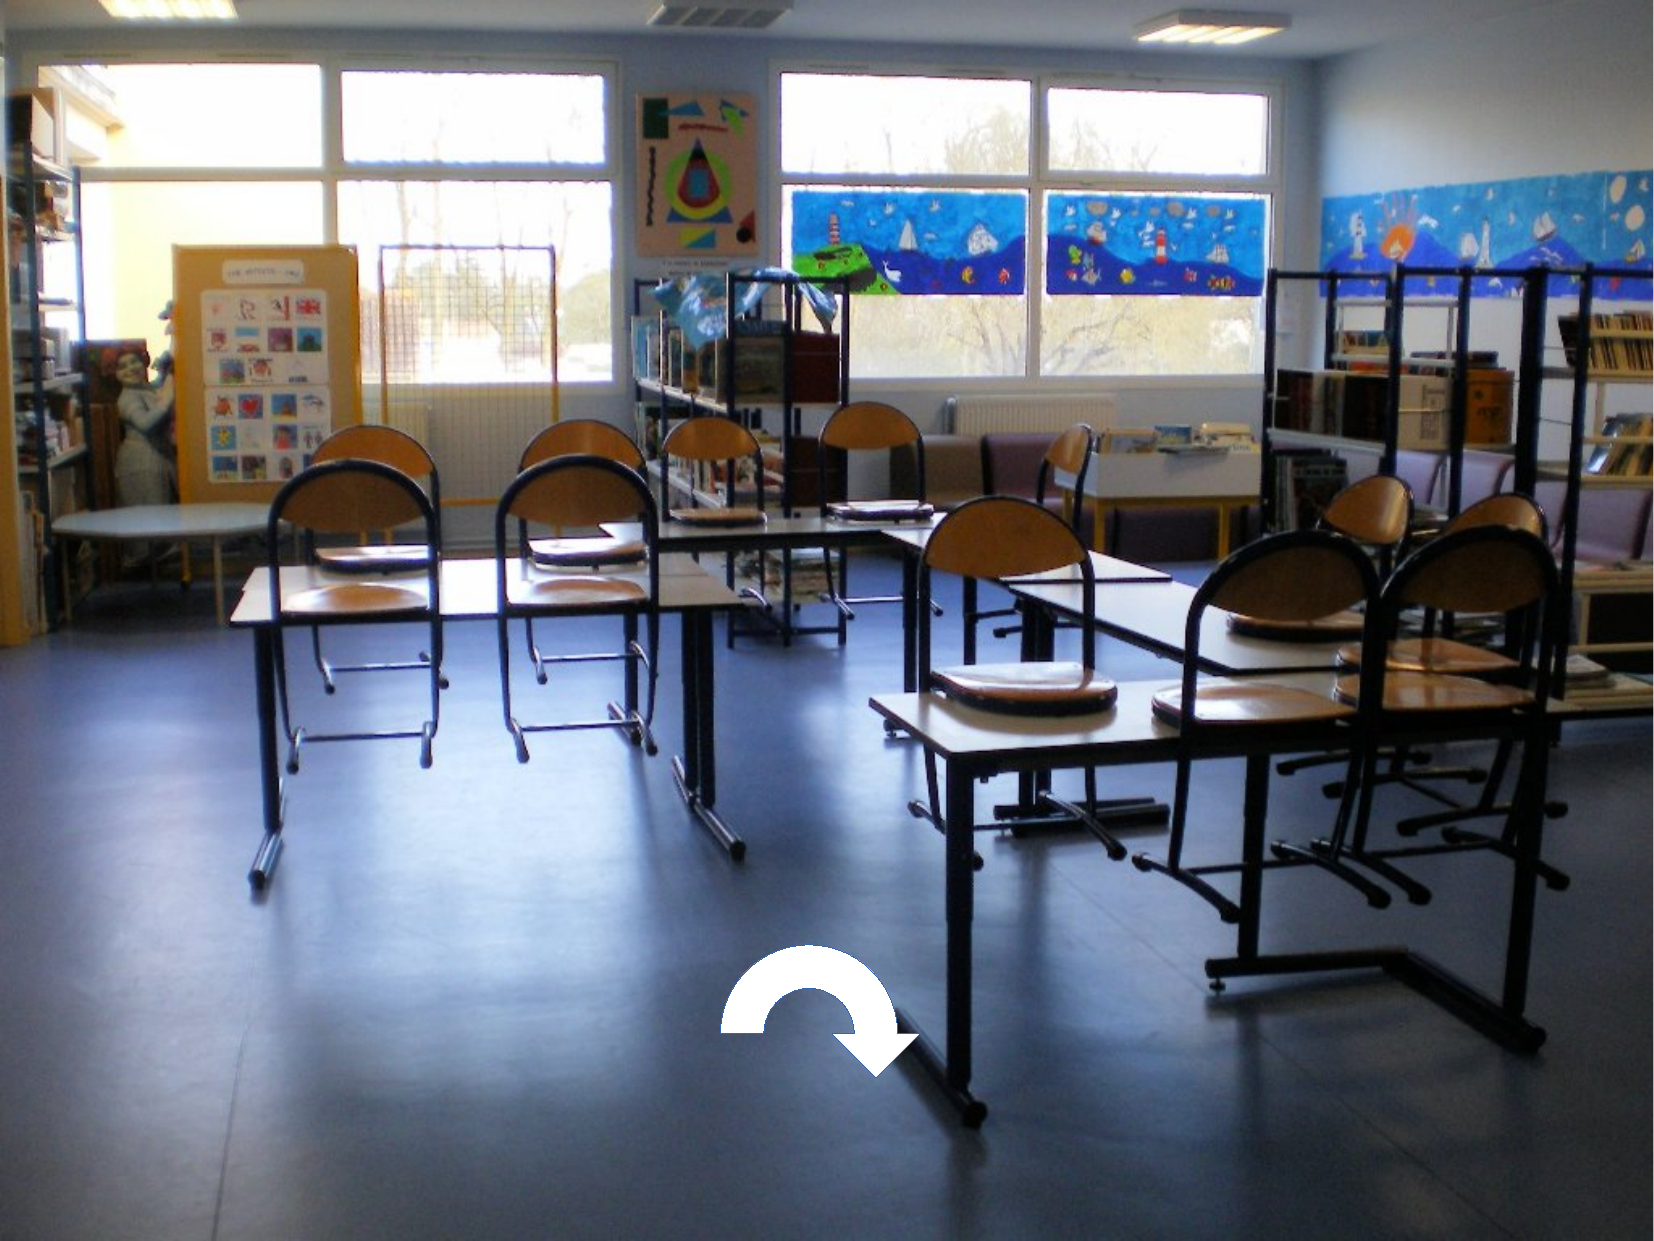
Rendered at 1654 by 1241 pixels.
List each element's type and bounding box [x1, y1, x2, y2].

text_box [720, 944, 920, 1078]
picture [0, 0, 1654, 1241]
